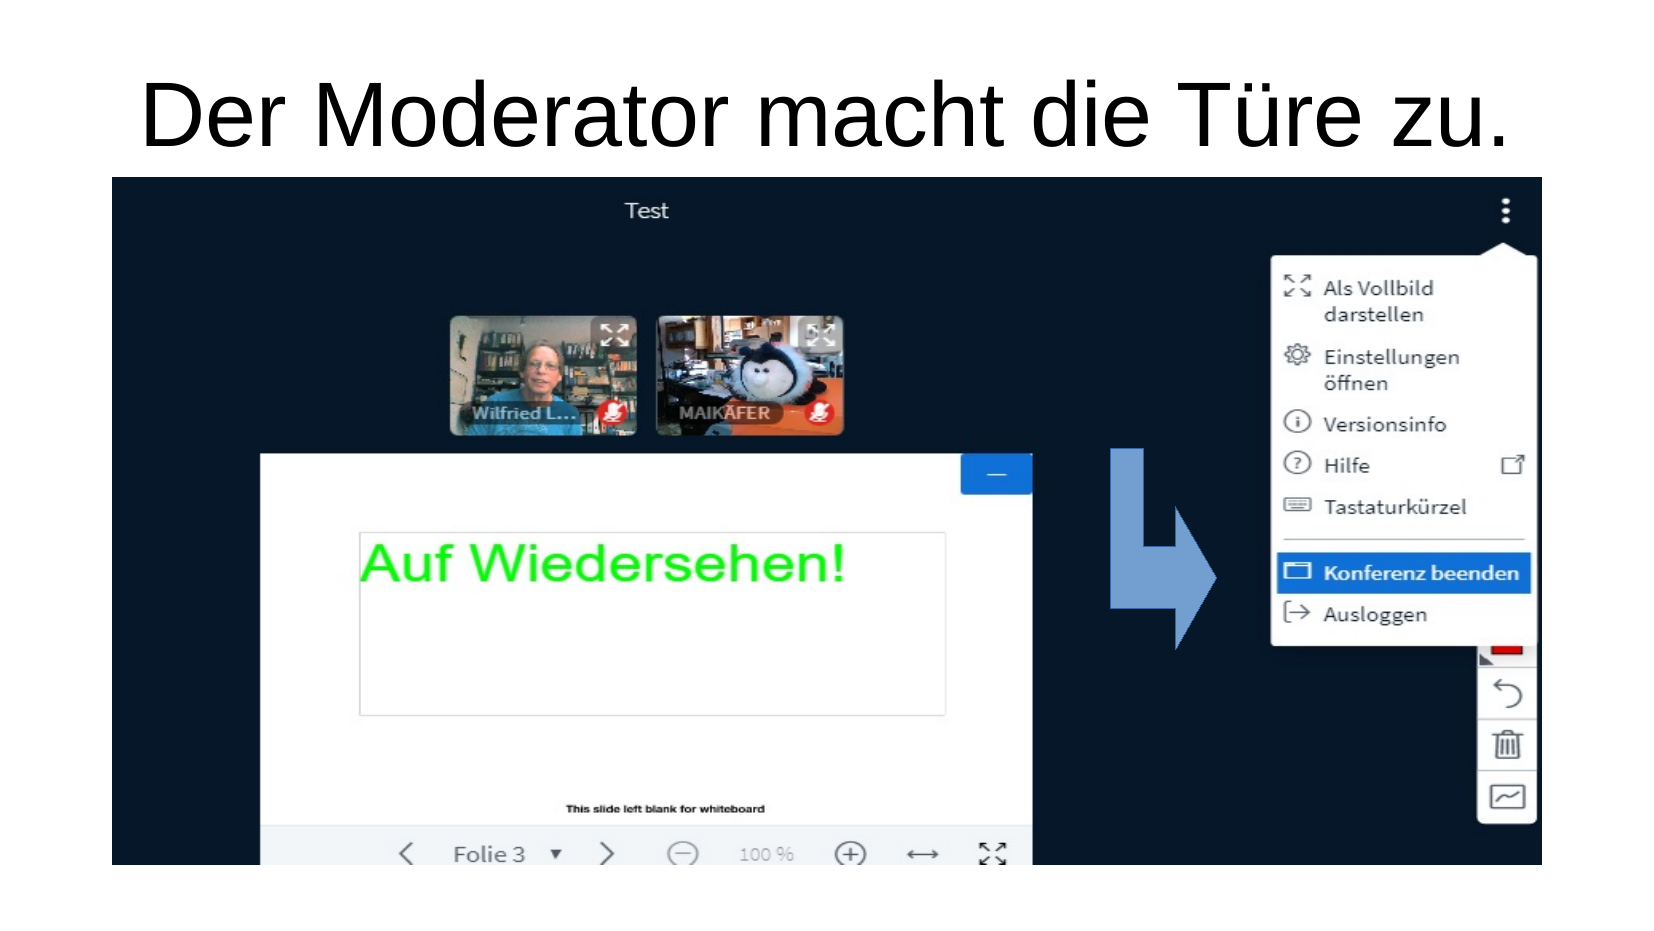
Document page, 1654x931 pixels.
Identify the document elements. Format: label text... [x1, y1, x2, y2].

picture [112, 177, 1542, 865]
text_box [1110, 448, 1217, 650]
title Der Moderator macht die Türe zu. [82, 37, 1571, 193]
